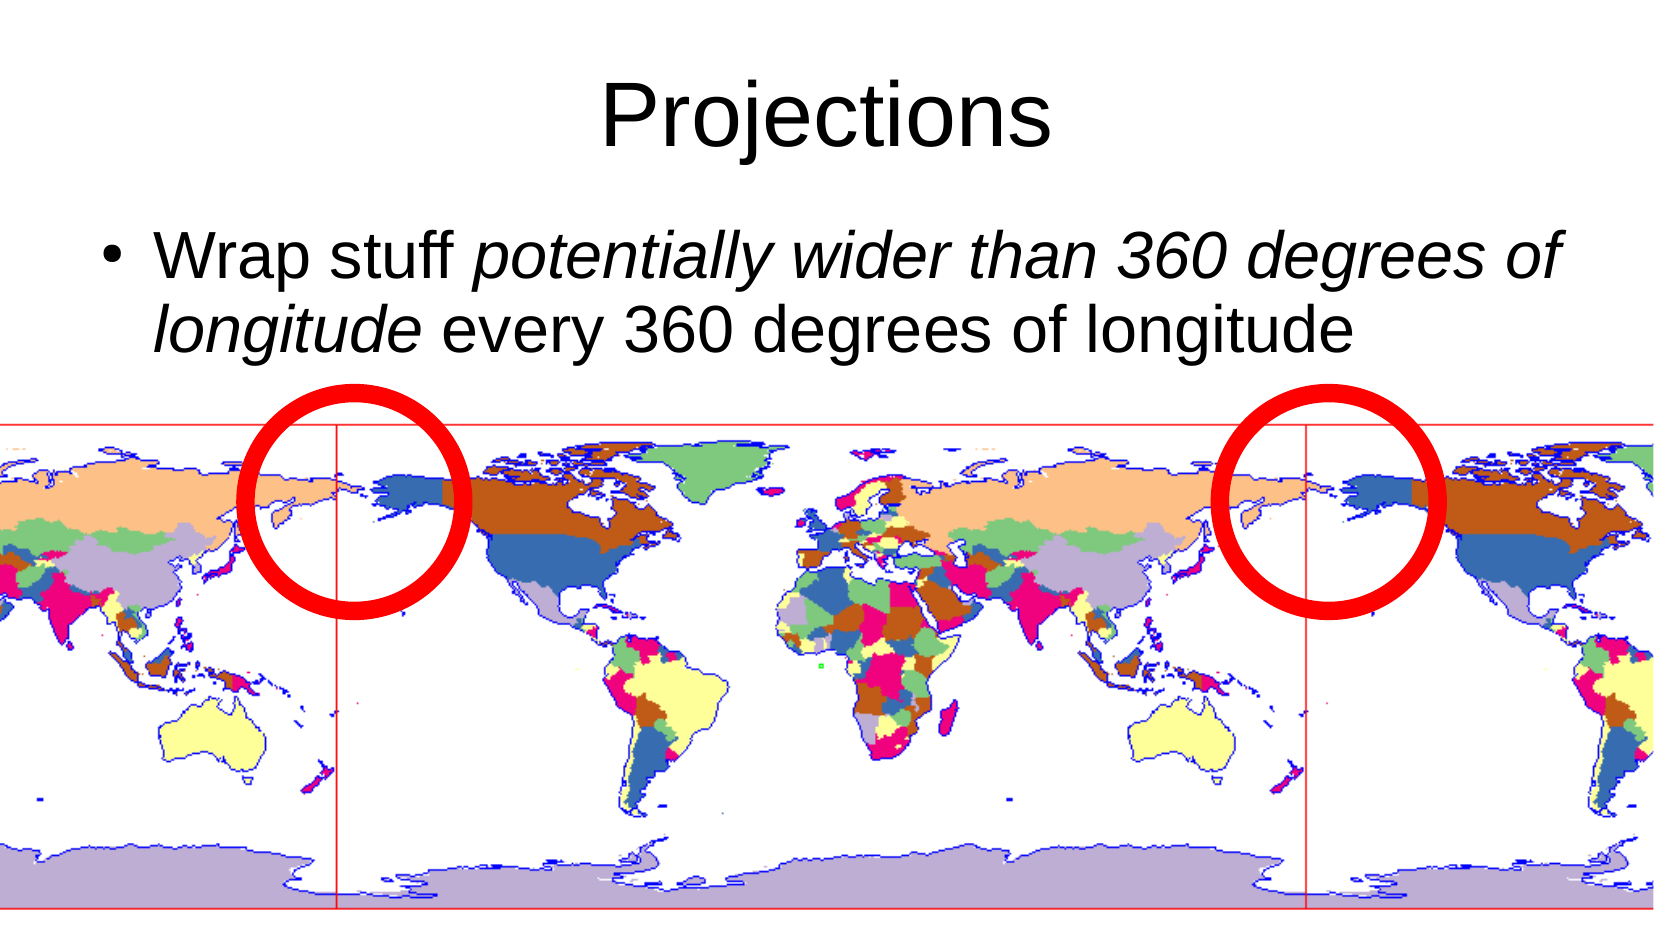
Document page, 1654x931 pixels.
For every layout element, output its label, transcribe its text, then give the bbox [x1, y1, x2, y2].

picture [0, 413, 1654, 931]
picture [255, 413, 454, 601]
text_box [236, 383, 473, 621]
list Wrap stuff potentially wider than 360 degrees of longitude every 360 degrees of longitude [82, 217, 1571, 413]
title Projections [82, 37, 1571, 193]
text_box [1210, 383, 1447, 621]
picture [1230, 413, 1428, 601]
